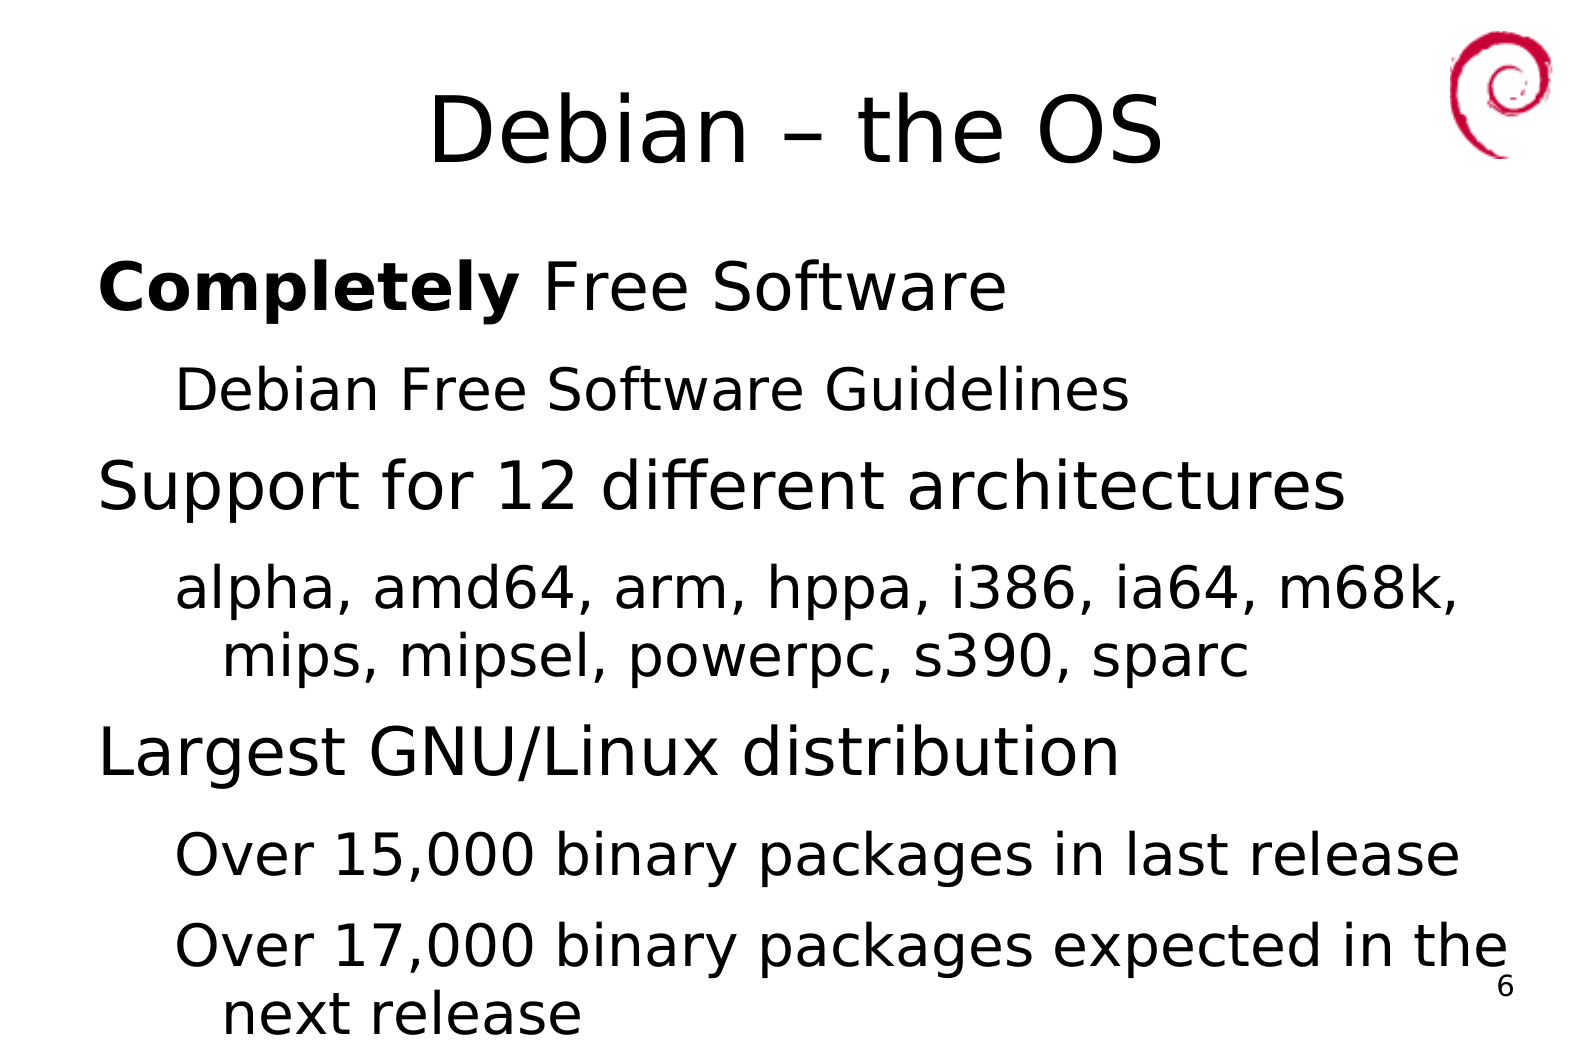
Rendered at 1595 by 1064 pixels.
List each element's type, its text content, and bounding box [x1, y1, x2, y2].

list Completely Free Software Debian Free Software Guidelines Support for 12 different architectures alpha, amd64, arm, hppa, i386, ia64, m68k, mips, mipsel, powerpc, s390, sparc Largest GNU/Linux distribution Over 15,000 binary packages in last release Over 17,000 binary packages expected in the next release [79, 248, 1515, 1049]
picture [1450, 31, 1555, 159]
title Debian – the OS [79, 49, 1515, 213]
